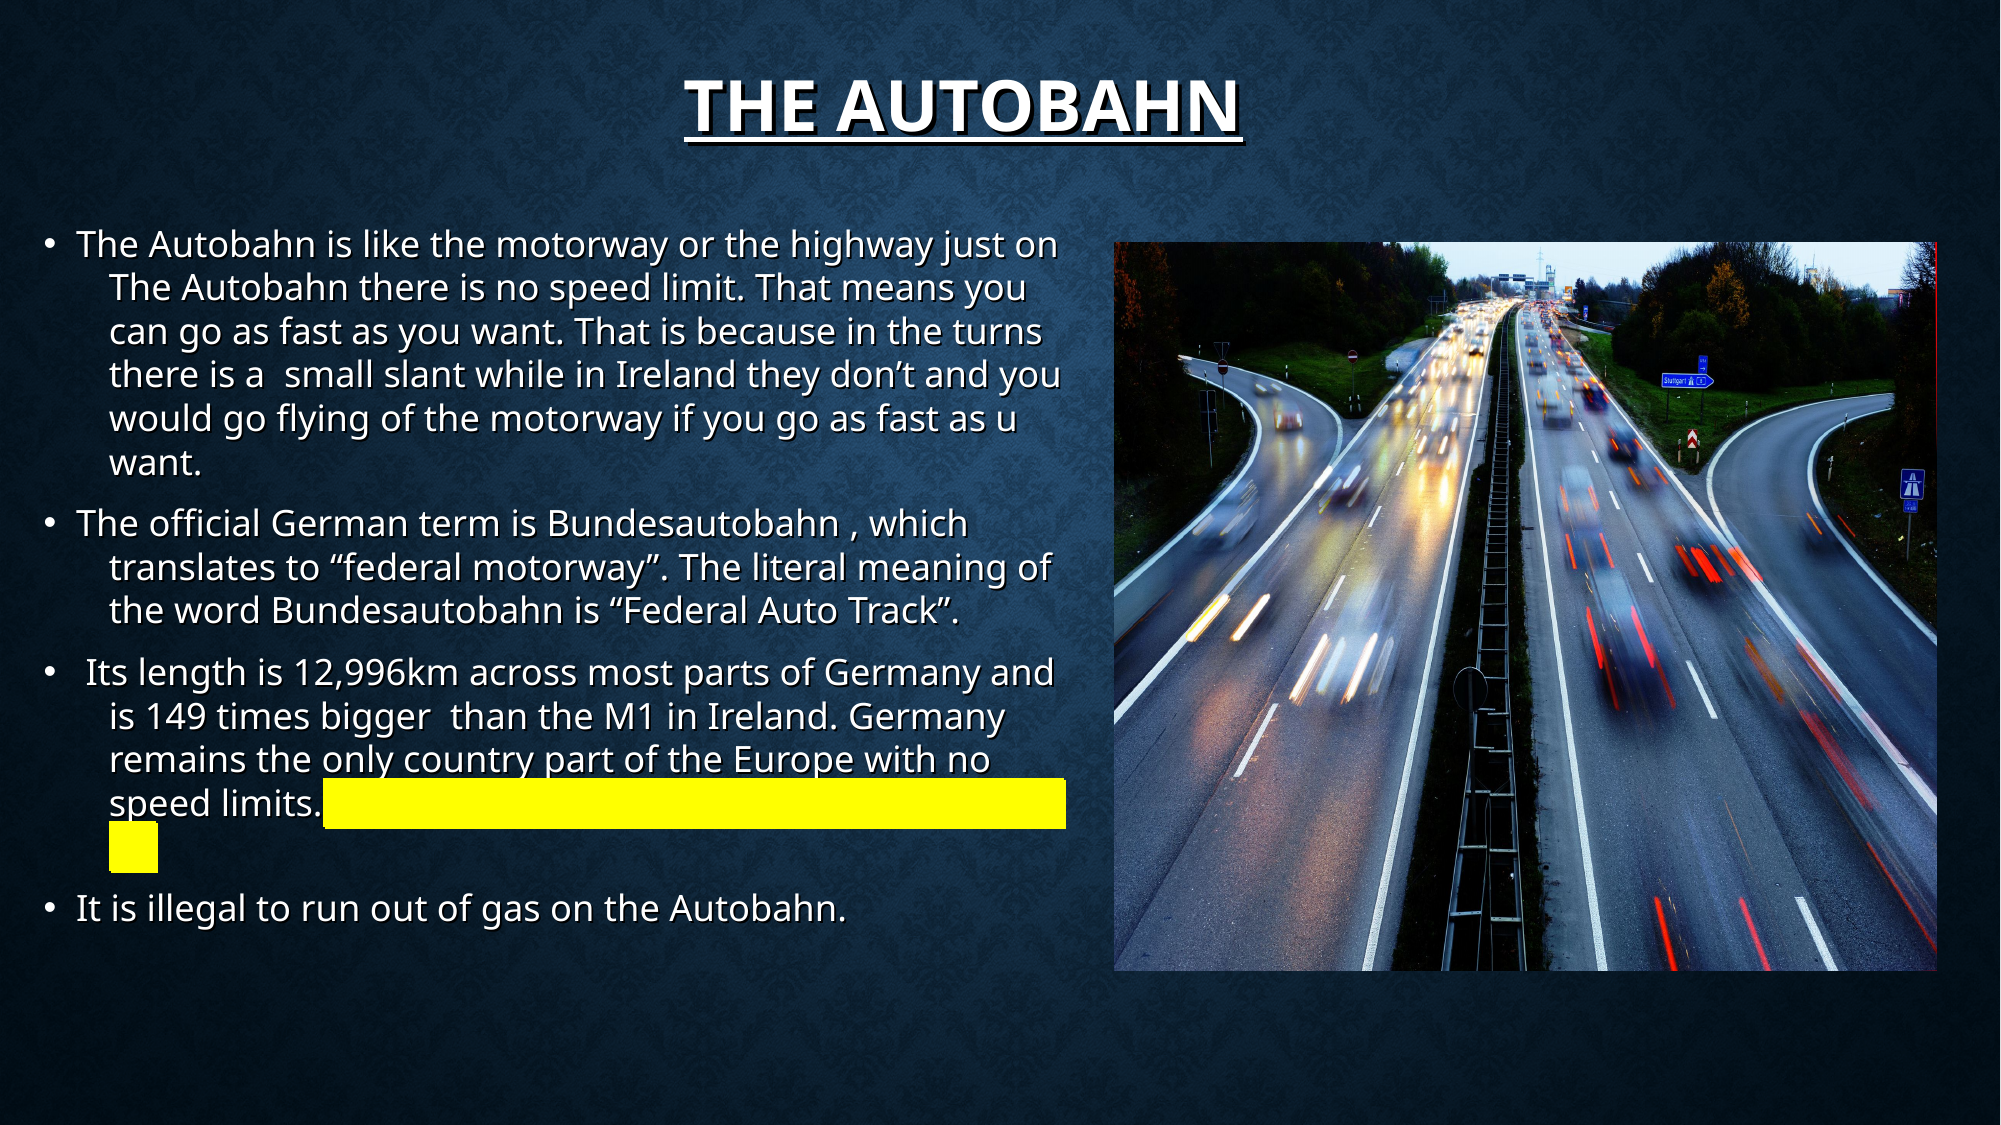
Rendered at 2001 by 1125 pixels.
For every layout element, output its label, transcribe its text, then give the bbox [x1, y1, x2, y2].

title The Autobahn [113, 0, 1813, 218]
picture [1114, 242, 1937, 971]
list The Autobahn is like the motorway or the highway just on The Autobahn there is no speed limit. That means you can go as fast as you want. That is because in the turns there is a small slant while in Ireland they don’t and you would go flying of the motorway if you go as fast as u want. The official German term is Bundesautobahn , which translates to “federal motorway”. The literal meaning of the word Bundesautobahn is “Federal Auto Track”. Its length is 12,996km across most parts of Germany and is 149 times bigger than the M1 in Ireland. Germany remains the only country part of the Europe with no speed limits. It is illegal to run out of gas on the Autobahn. [28, 213, 1083, 941]
